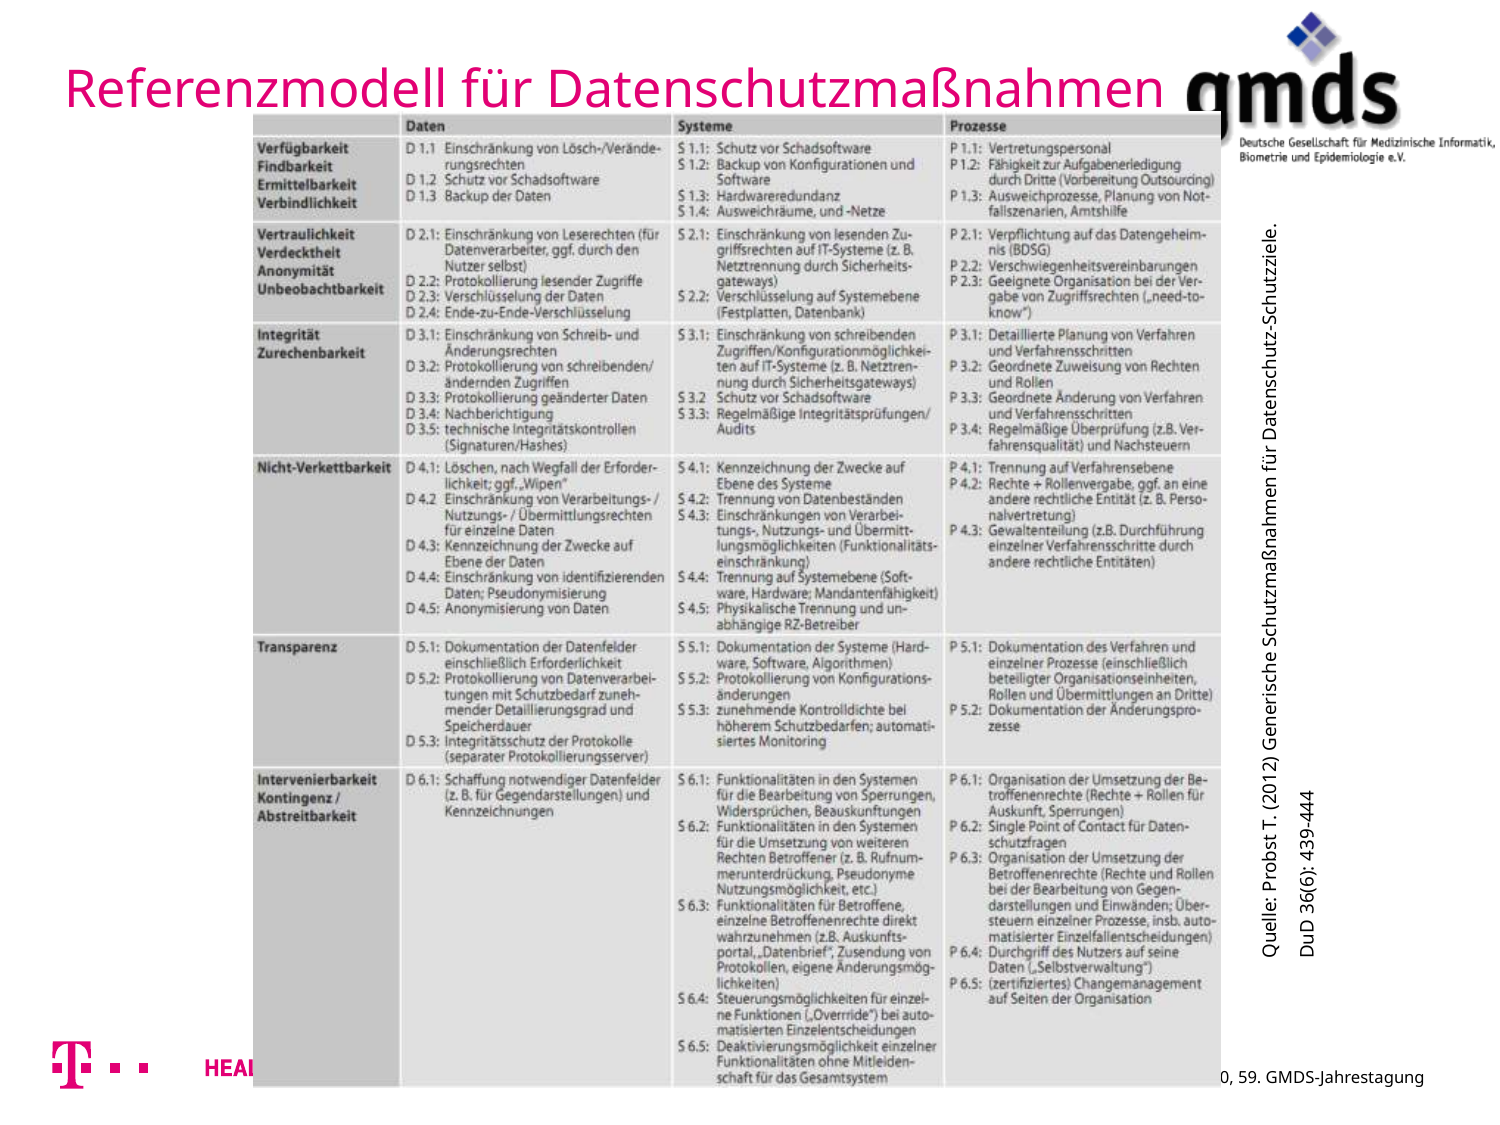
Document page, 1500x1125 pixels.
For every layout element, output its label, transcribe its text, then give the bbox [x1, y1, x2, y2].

text_box Workshop der GMDS-AG „AAL und Assistierende Gesundheitstechnologien“ am 2014-09-10, 59. GMDS-Jahrestagung [1221, 1049, 1479, 1087]
picture [253, 8, 1495, 1088]
text_box Quelle: Probst T. (2012) Generische Schutzmaßnahmen für Datenschutz-Schutzziele. DuD 36(6): 439-444 [1235, 193, 1325, 974]
title Referenzmodell für Datenschutzmaßnahmen [50, 54, 1221, 112]
